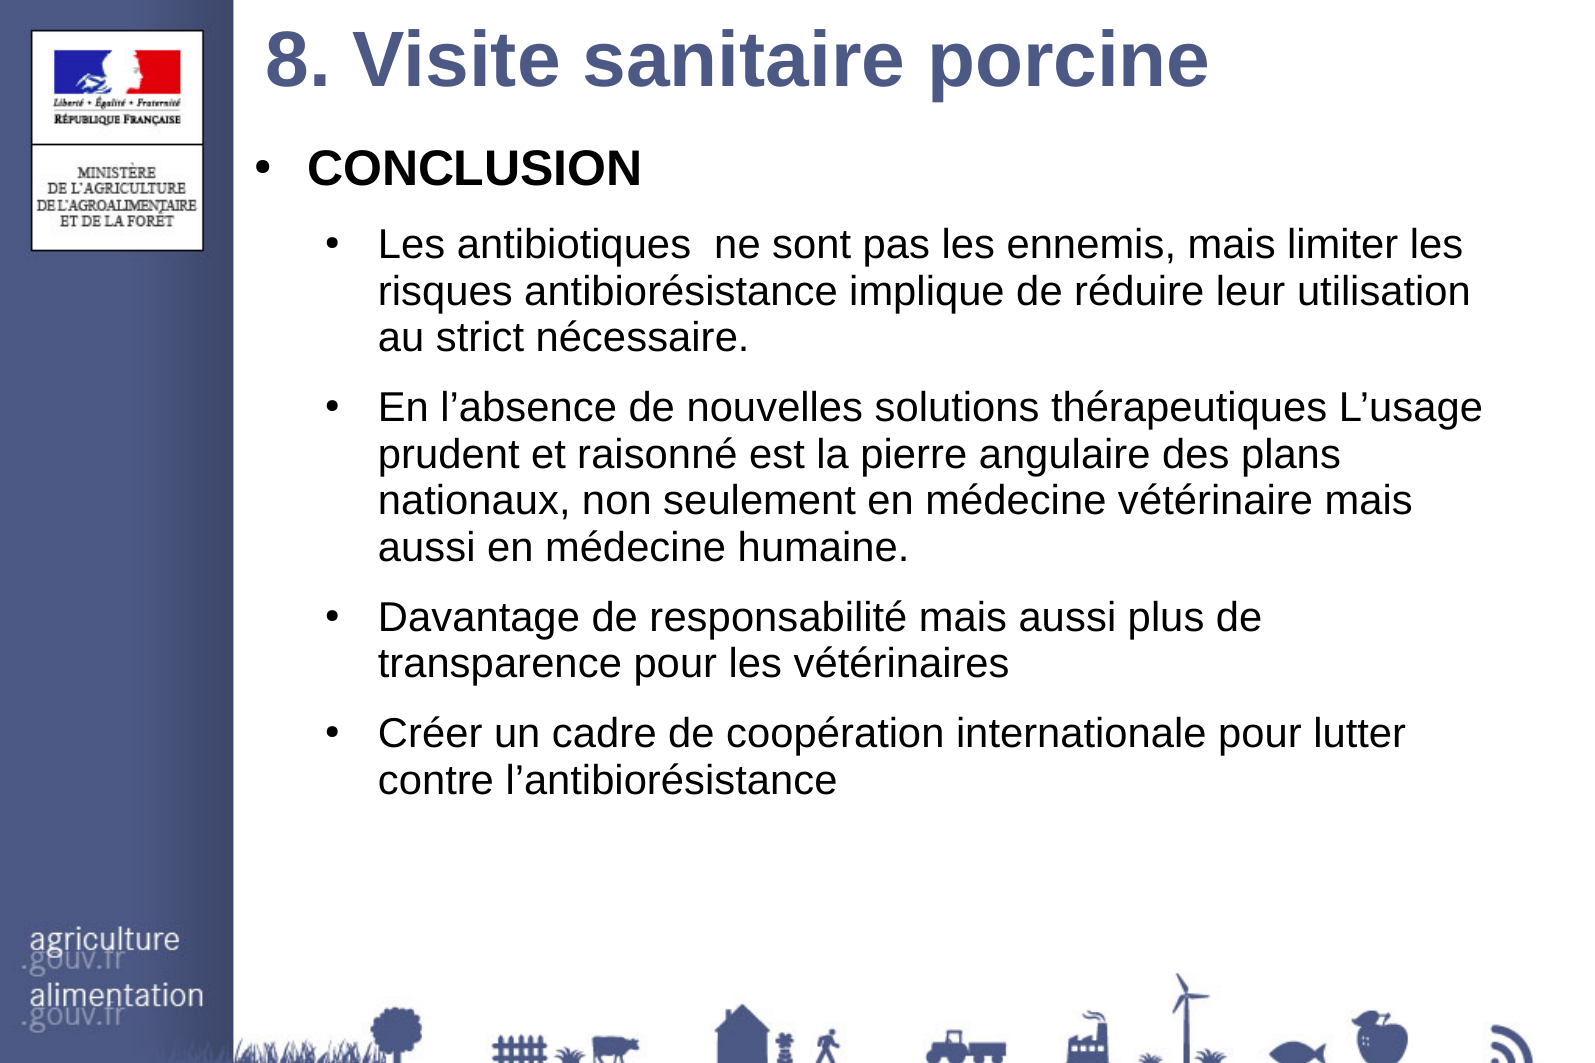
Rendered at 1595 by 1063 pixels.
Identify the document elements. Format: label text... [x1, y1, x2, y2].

title 8. Visite sanitaire porcine [265, 0, 1536, 119]
list CONCLUSION Les antibiotiques ne sont pas les ennemis, mais limiter les risques antibiorésistance implique de réduire leur utilisation au strict nécessaire. En l’absence de nouvelles solutions thérapeutiques L’usage prudent et raisonné est la pierre angulaire des plans nationaux, non seulement en médecine vétérinaire mais aussi en médecine humaine. Davantage de responsabilité mais aussi plus de transparence pour les vétérinaires Créer un cadre de coopération internationale pour lutter contre l’antibiorésistance [236, 140, 1506, 1004]
picture [0, 0, 1595, 1063]
